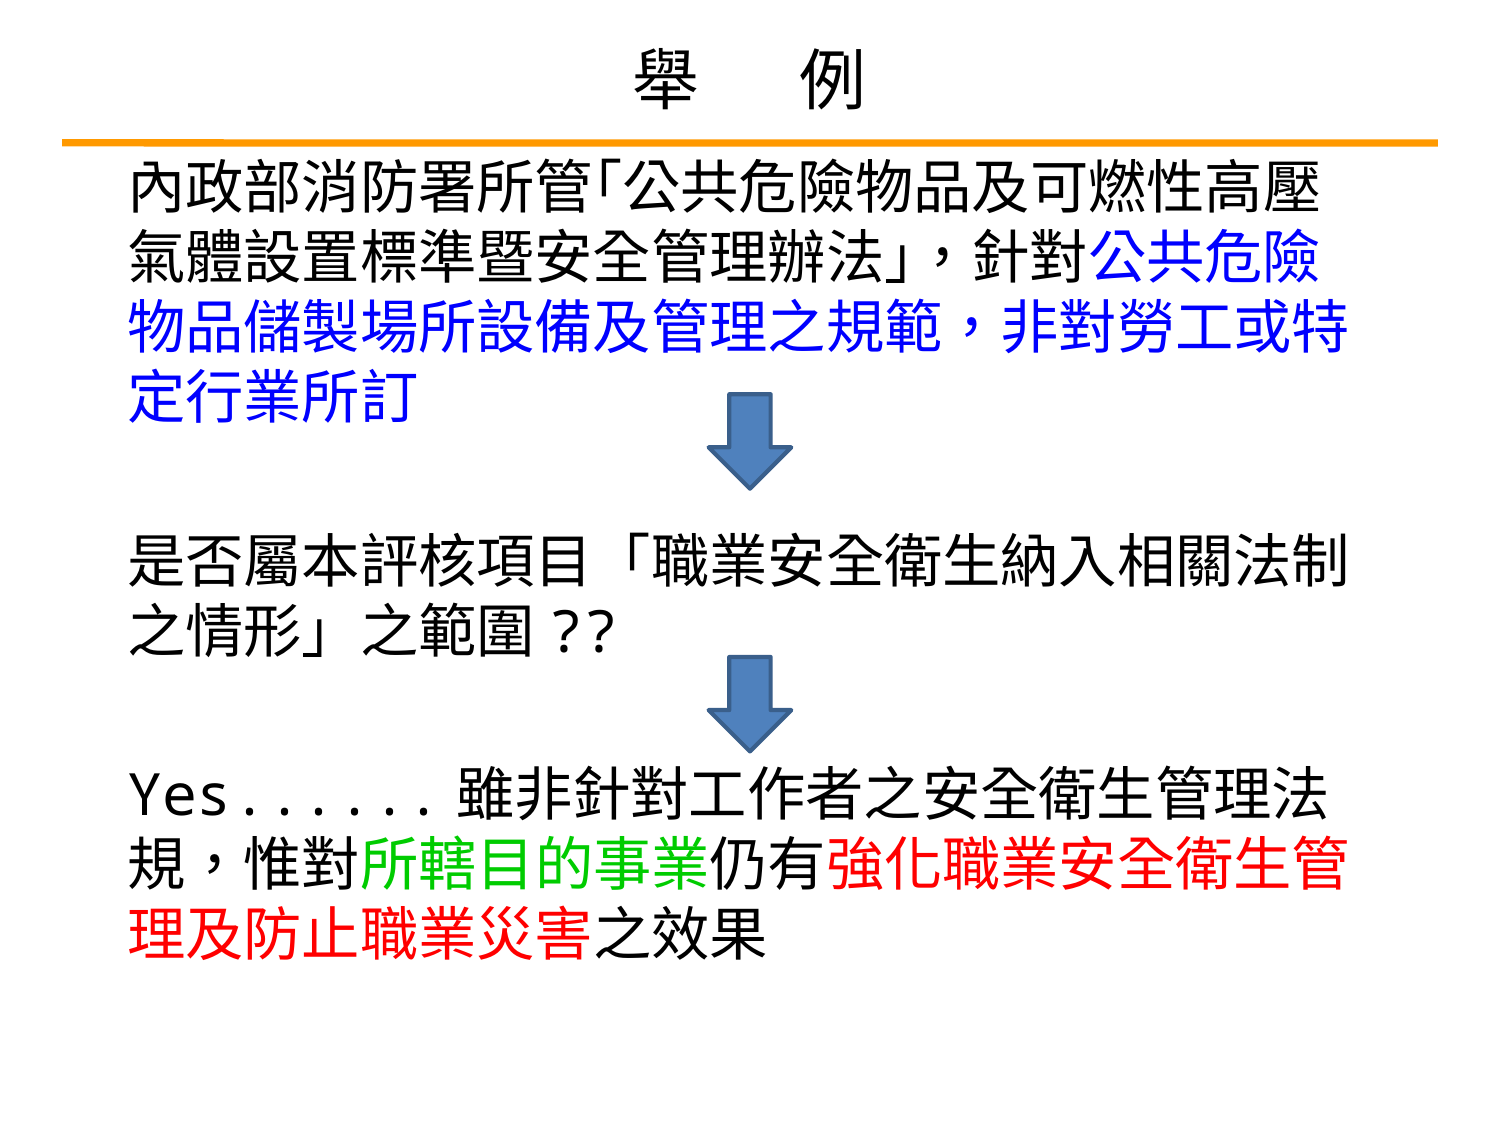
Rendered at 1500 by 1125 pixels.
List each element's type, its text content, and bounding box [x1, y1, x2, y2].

text_box [708, 656, 792, 752]
text_box 舉 例 [0, 30, 1500, 126]
text_box [708, 394, 792, 489]
subtitle 內政部消防署所管｢公共危險物品及可燃性高壓氣體設置標準暨安全管理辦法｣，針對公共危險物品儲製場所設備及管理之規範，非對勞工或特定行業所訂 是否屬本評核項目「職業安全衛生納入相關法制之情形」之範圍?? Yes......雖非針對工作者之安全衛生管理法規，惟對所轄目的事業仍有強化職業安全衛生管理及防止職業災害之效果 [112, 143, 1388, 1125]
